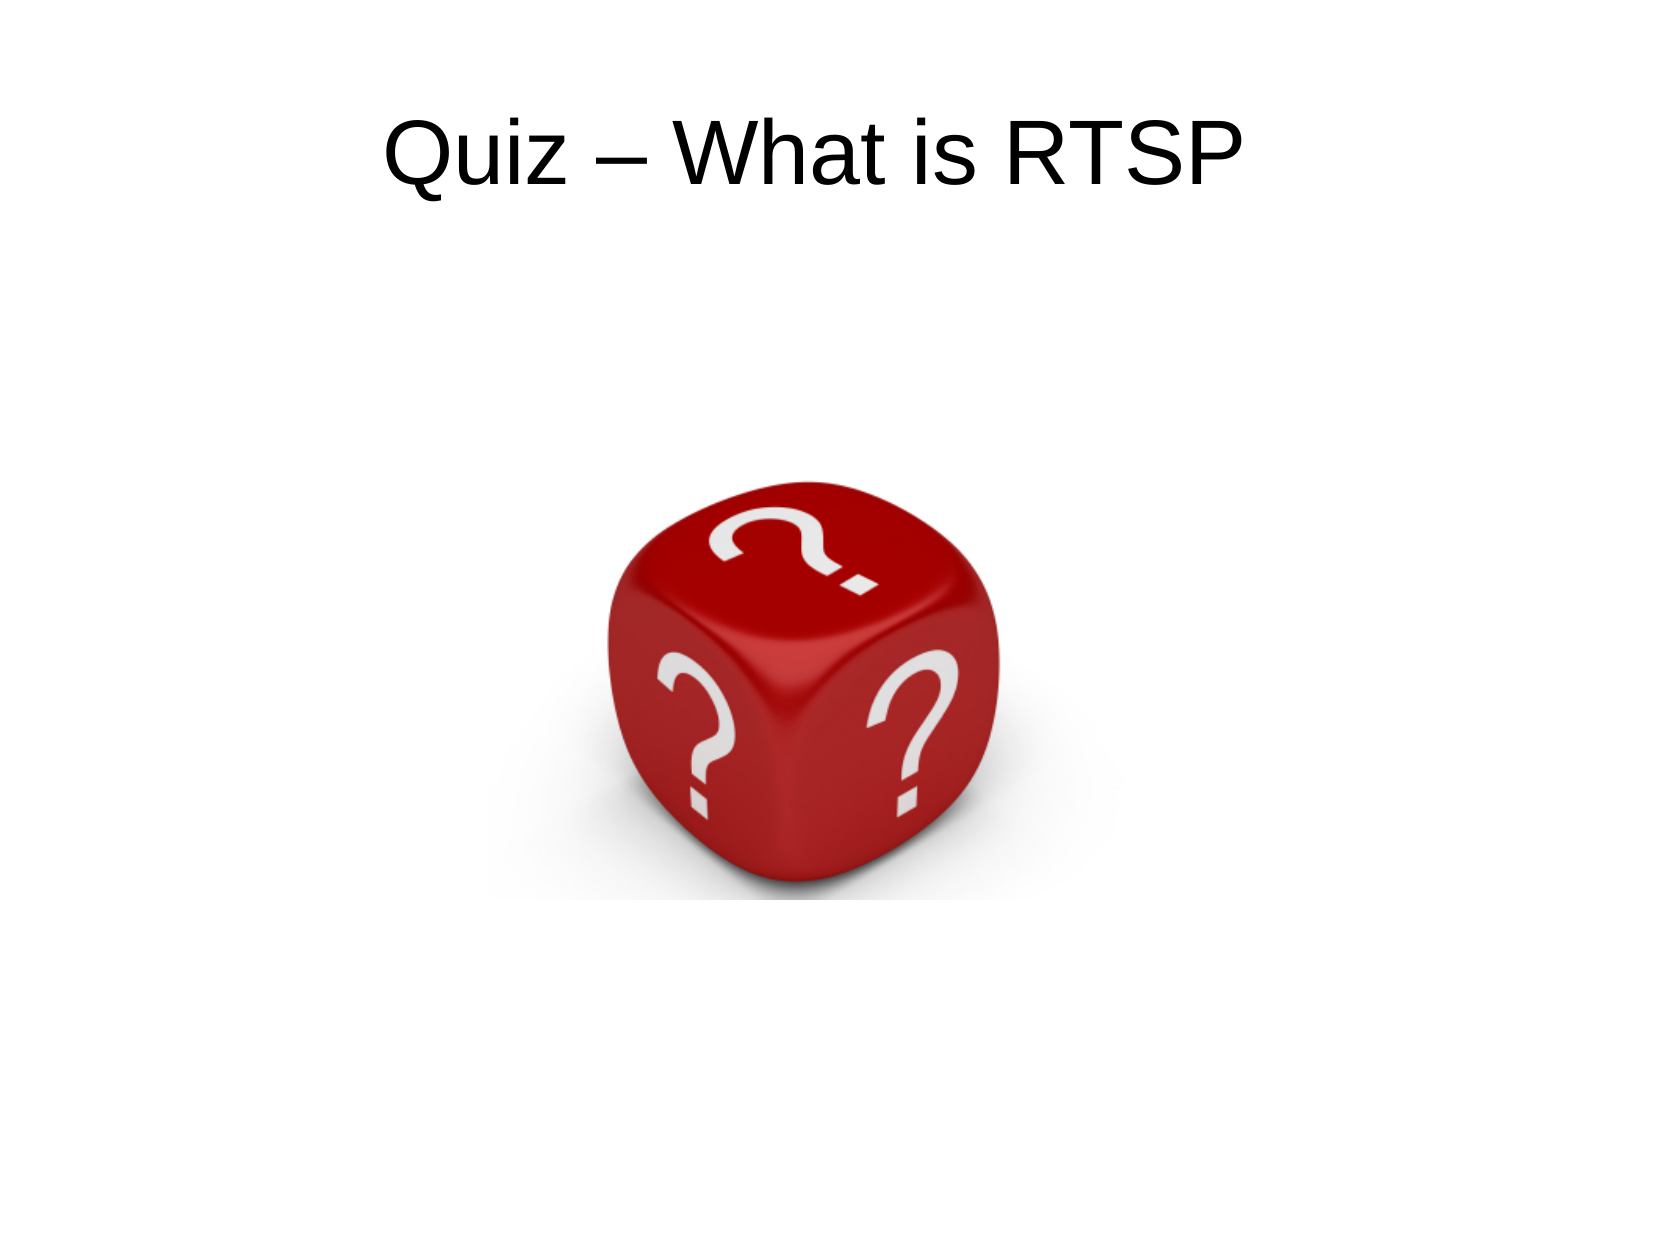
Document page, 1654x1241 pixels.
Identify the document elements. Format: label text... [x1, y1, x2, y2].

picture [487, 456, 1149, 901]
title Quiz – What is RTSP [82, 56, 1571, 250]
